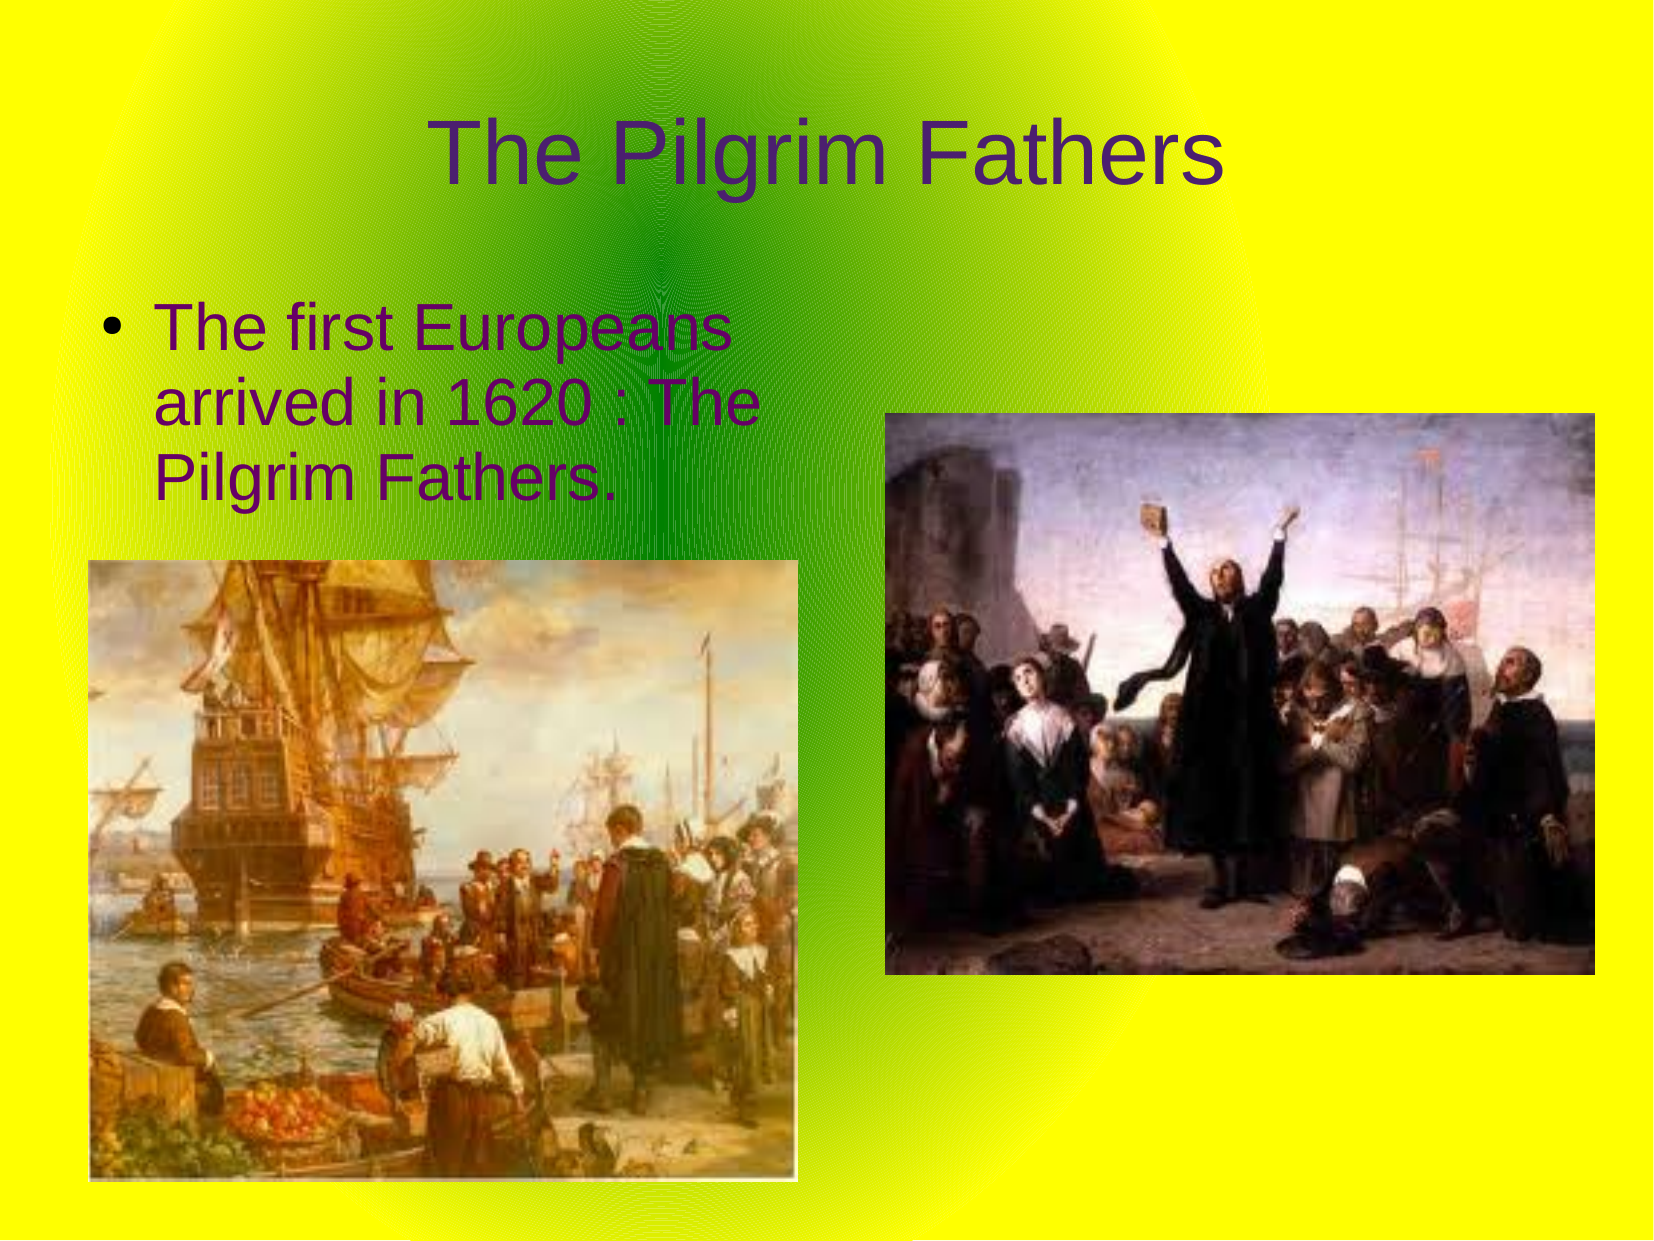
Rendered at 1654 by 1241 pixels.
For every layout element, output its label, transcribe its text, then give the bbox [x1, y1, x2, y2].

list The first Europeans arrived in 1620 : The Pilgrim Fathers. [82, 290, 809, 1109]
picture [885, 413, 1595, 975]
title The Pilgrim Fathers [82, 49, 1571, 257]
picture [88, 560, 798, 1182]
